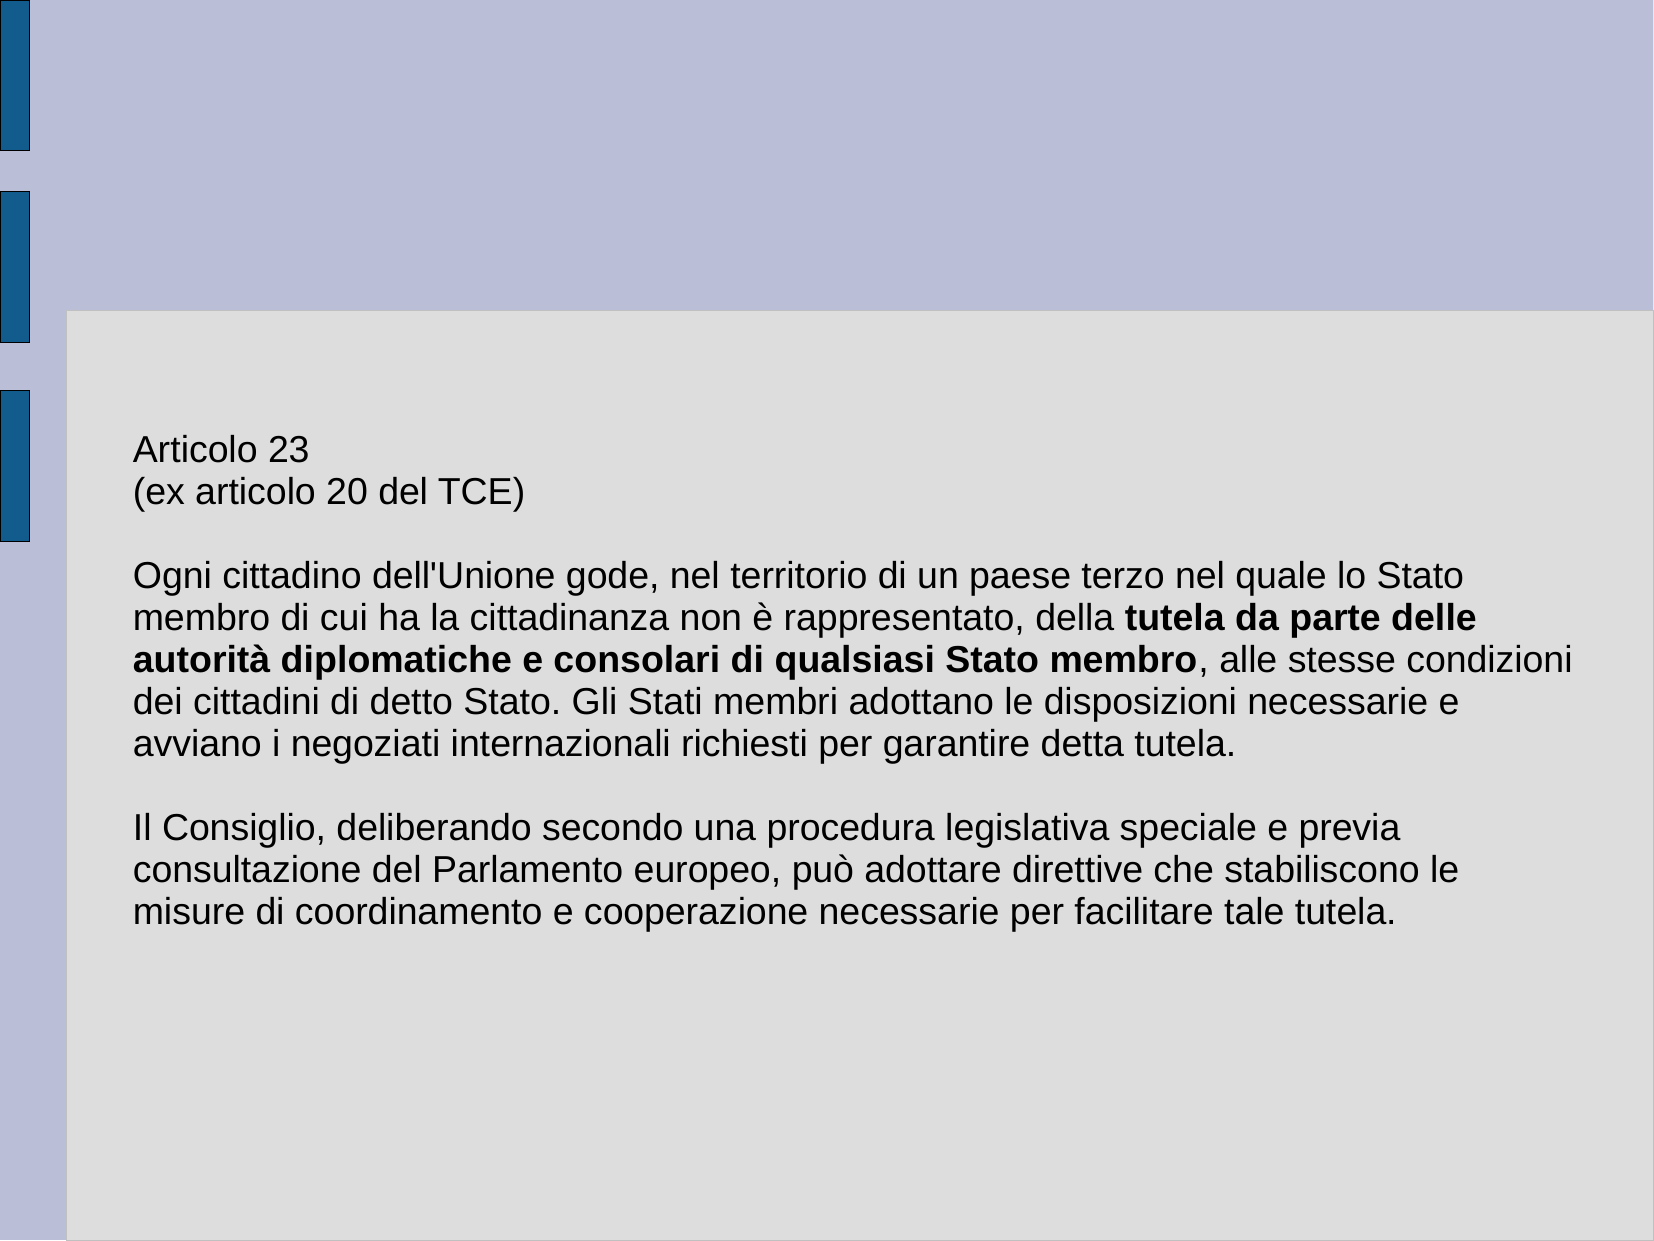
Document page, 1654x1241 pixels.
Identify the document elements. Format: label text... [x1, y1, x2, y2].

text_box Articolo 23 (ex articolo 20 del TCE) Ogni cittadino dell'Unione gode, nel territorio di un paese terzo nel quale lo Stato membro di cui ha la cittadinanza non è rappresentato, della tutela da parte delle autorità diplomatiche e consolari di qualsiasi Stato membro, alle stesse condizioni dei cittadini di detto Stato. Gli Stati membri adottano le disposizioni necessarie e avviano i negoziati internazionali richiesti per garantire detta tutela. Il Consiglio, deliberando secondo una procedura legislativa speciale e previa consultazione del Parlamento europeo, può adottare direttive che stabiliscono le misure di coordinamento e cooperazione necessarie per facilitare tale tutela. [118, 421, 1595, 943]
